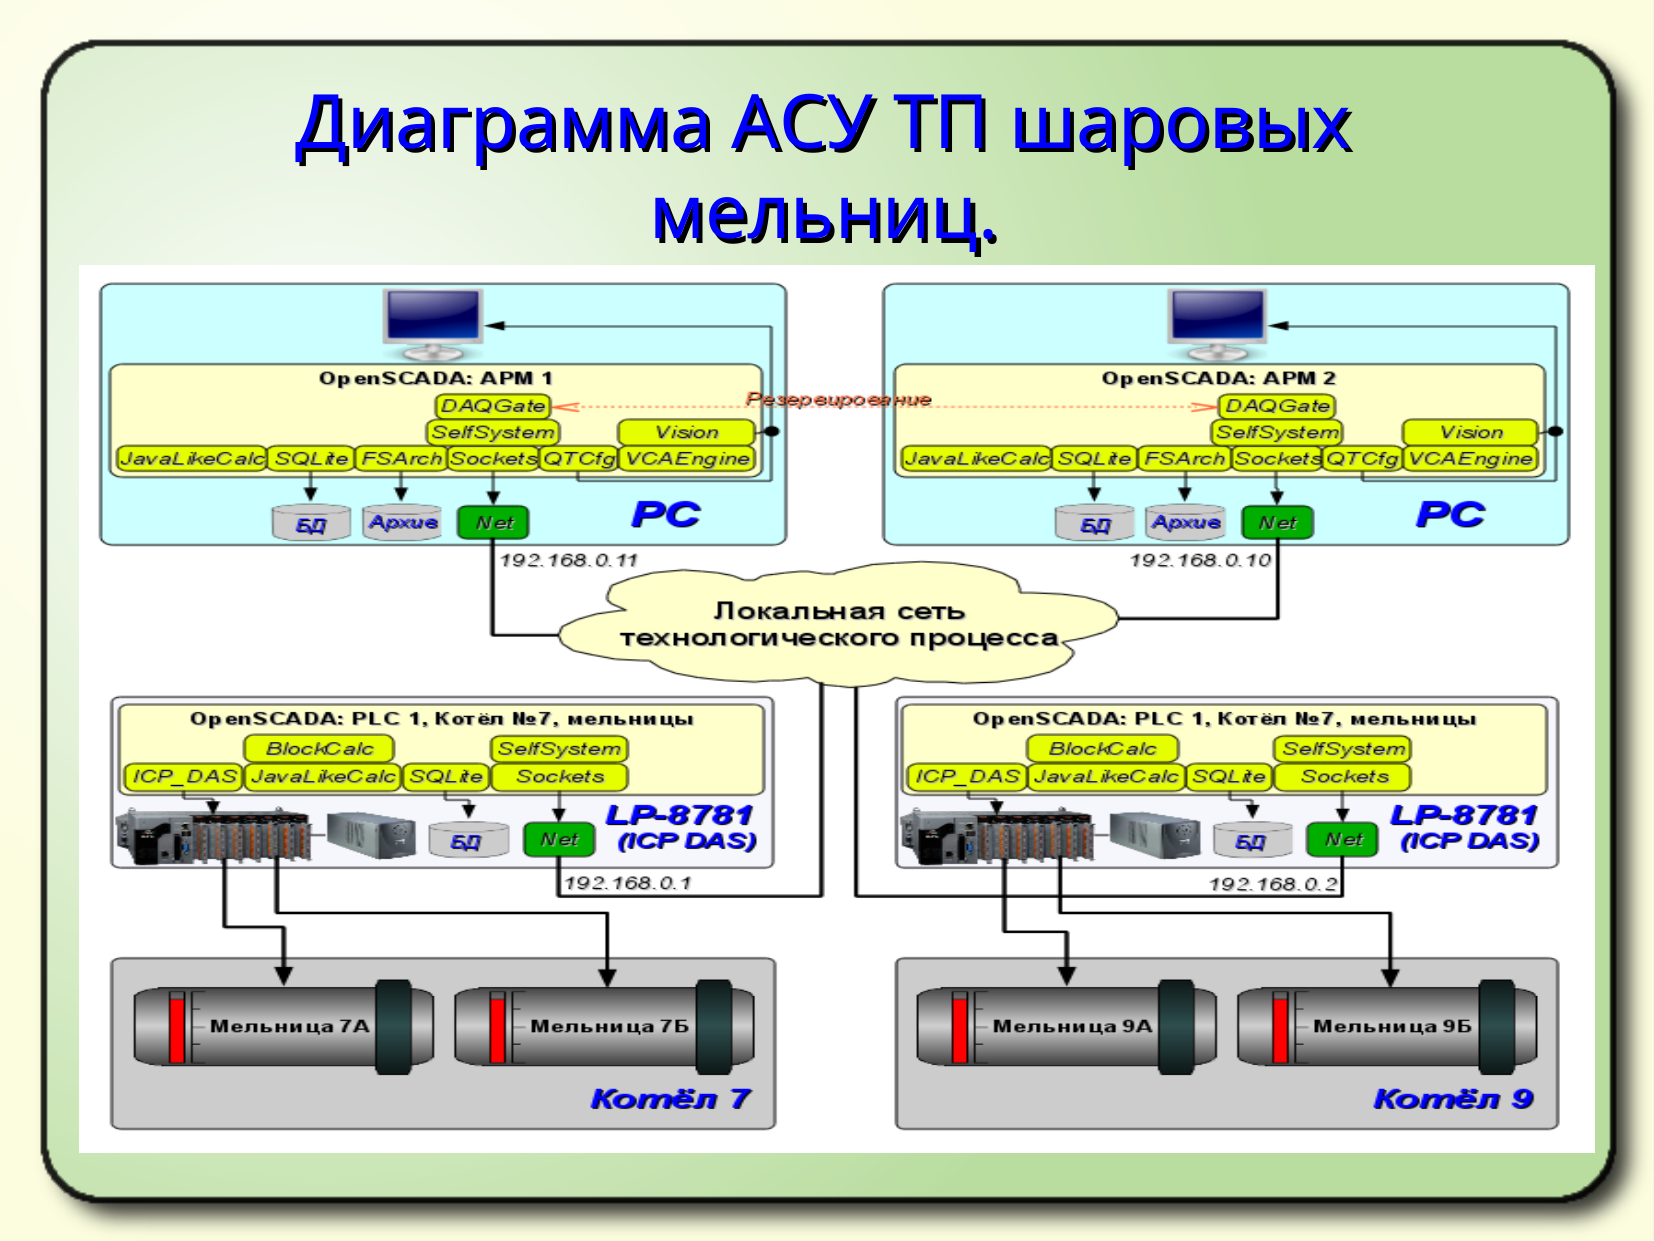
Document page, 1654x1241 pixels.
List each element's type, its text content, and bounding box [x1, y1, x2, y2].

title Диаграмма АСУ ТП шаровых мельниц. [118, 72, 1530, 254]
picture [0, 0, 1654, 1241]
